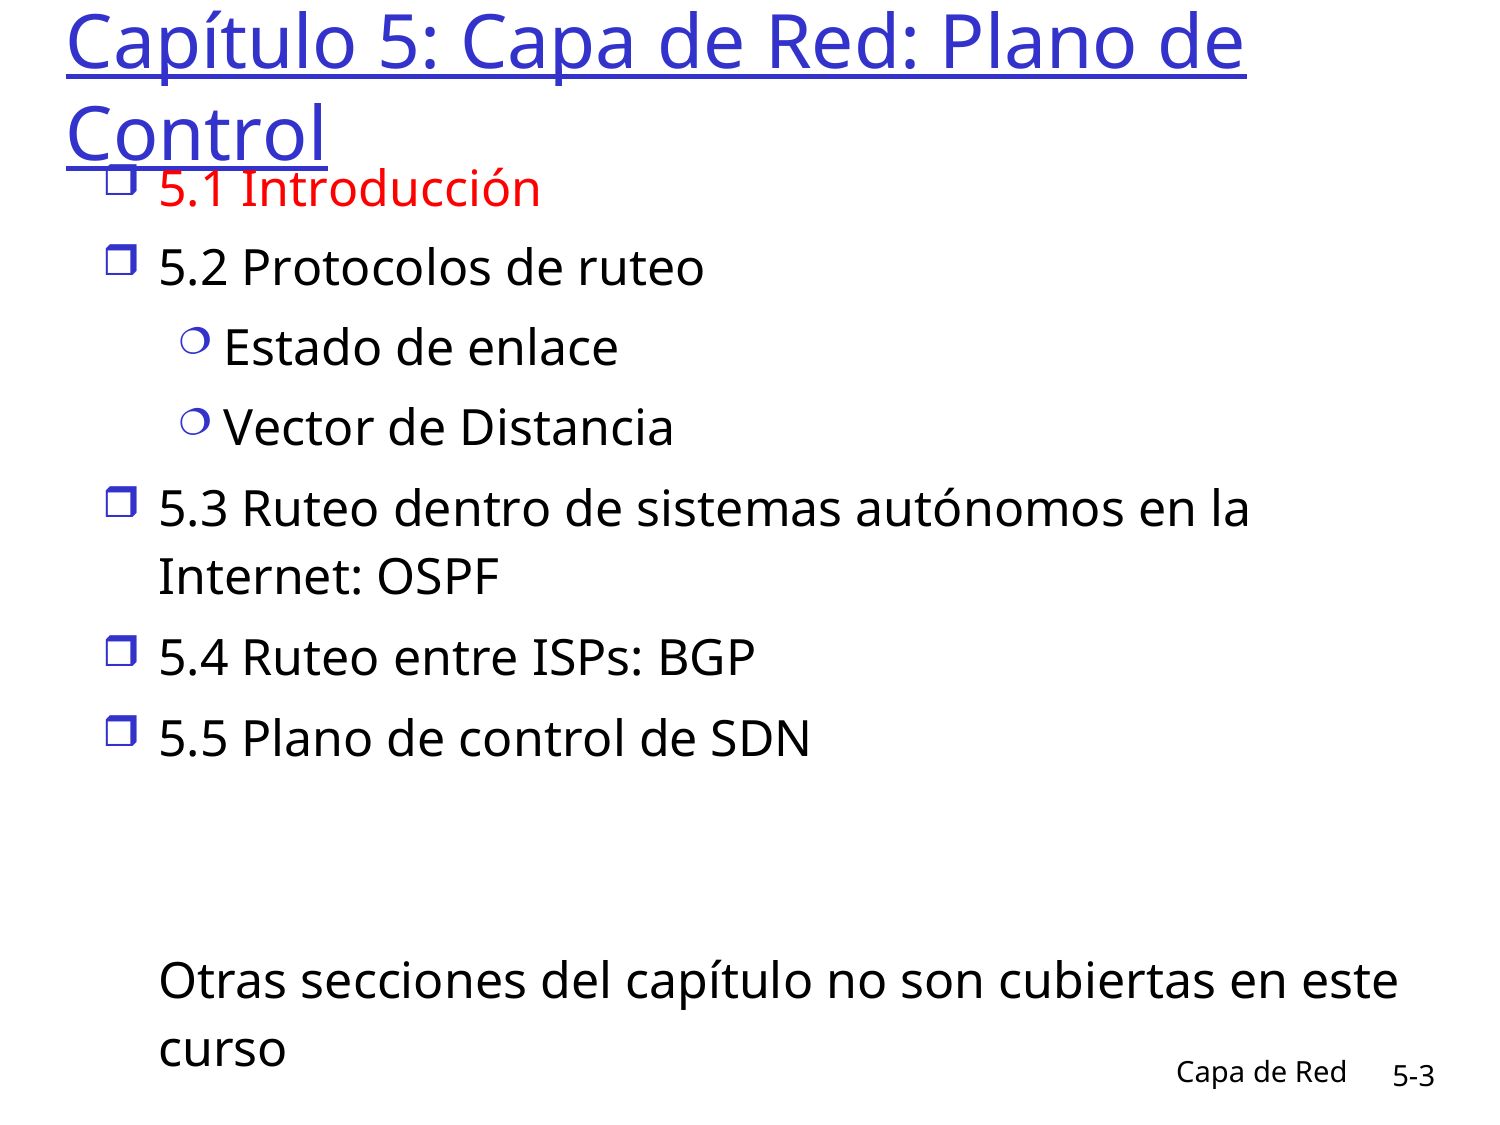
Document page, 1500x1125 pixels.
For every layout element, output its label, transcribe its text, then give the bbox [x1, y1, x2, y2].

list 5.1 Introducción 5.2 Protocolos de ruteo Estado de enlace Vector de Distancia 5.3 Ruteo dentro de sistemas autónomos en la Internet: OSPF 5.4 Ruteo entre ISPs: BGP 5.5 Plano de control de SDN Otras secciones del capítulo no son cubiertas en este curso [87, 149, 1463, 937]
title Capítulo 5: Capa de Red: Plano de Control [50, 0, 1473, 173]
